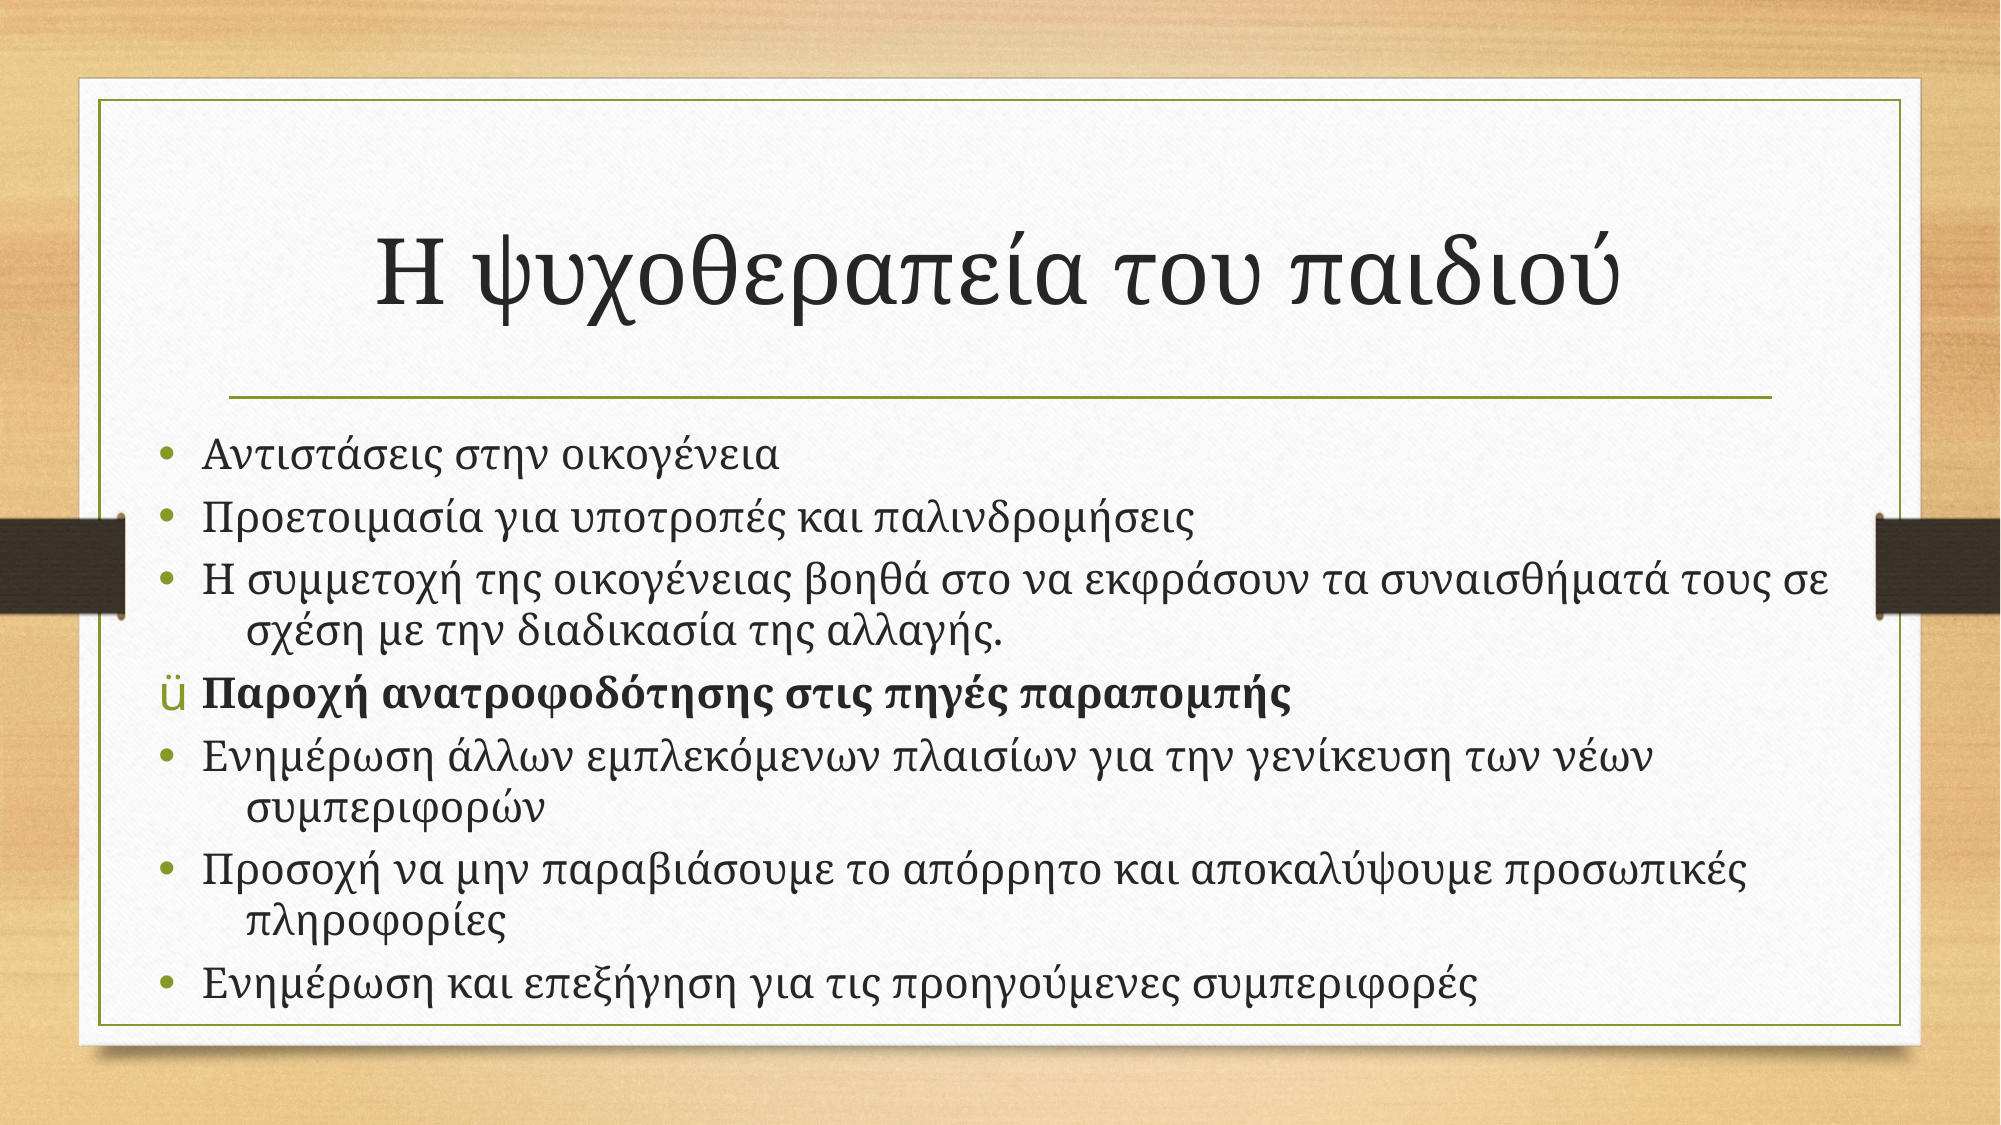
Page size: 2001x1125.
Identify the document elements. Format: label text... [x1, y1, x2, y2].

list Αντιστάσεις στην οικογένεια Προετοιμασία για υποτροπές και παλινδρομήσεις Η συμμετοχή της οικογένειας βοηθά στο να εκφράσουν τα συναισθήματά τους σε σχέση με την διαδικασία της αλλαγής. Παροχή ανατροφοδότησης στις πηγές παραπομπής Ενημέρωση άλλων εμπλεκόμενων πλαισίων για την γενίκευση των νέων συμπεριφορών Προσοχή να μην παραβιάσουμε το απόρρητο και αποκαλύψουμε προσωπικές πληροφορίες Ενημέρωση και επεξήγηση για τις προηγούμενες συμπεριφορές [143, 419, 1884, 1019]
title Η ψυχοθεραπεία του παιδιού [212, 161, 1788, 376]
